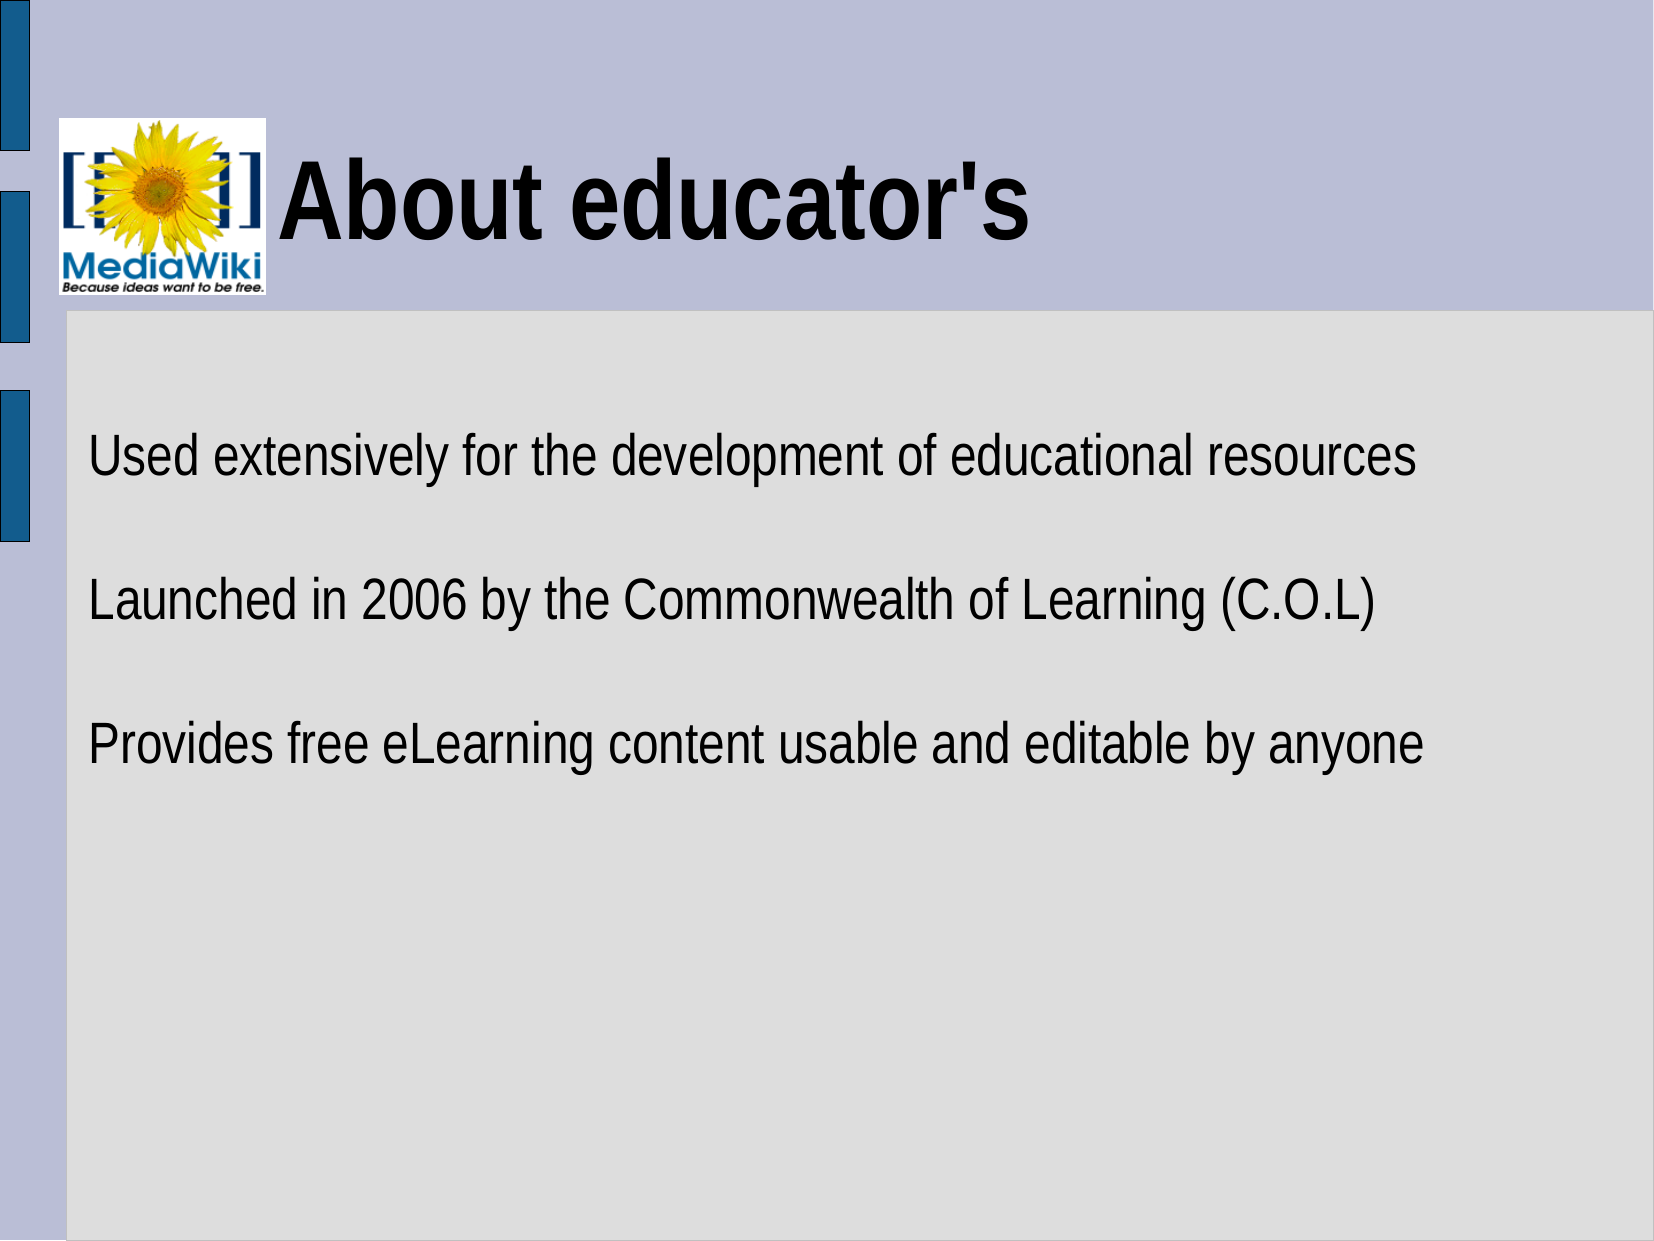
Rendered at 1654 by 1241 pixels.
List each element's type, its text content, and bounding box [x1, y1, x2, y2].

text_box Used extensively for the development of educational resources Launched in 2006 by the Commonwealth of Learning (C.O.L) Provides free eLearning content usable and editable by anyone [88, 354, 1632, 707]
text_box About educator's [277, 133, 1518, 263]
picture [59, 118, 266, 295]
